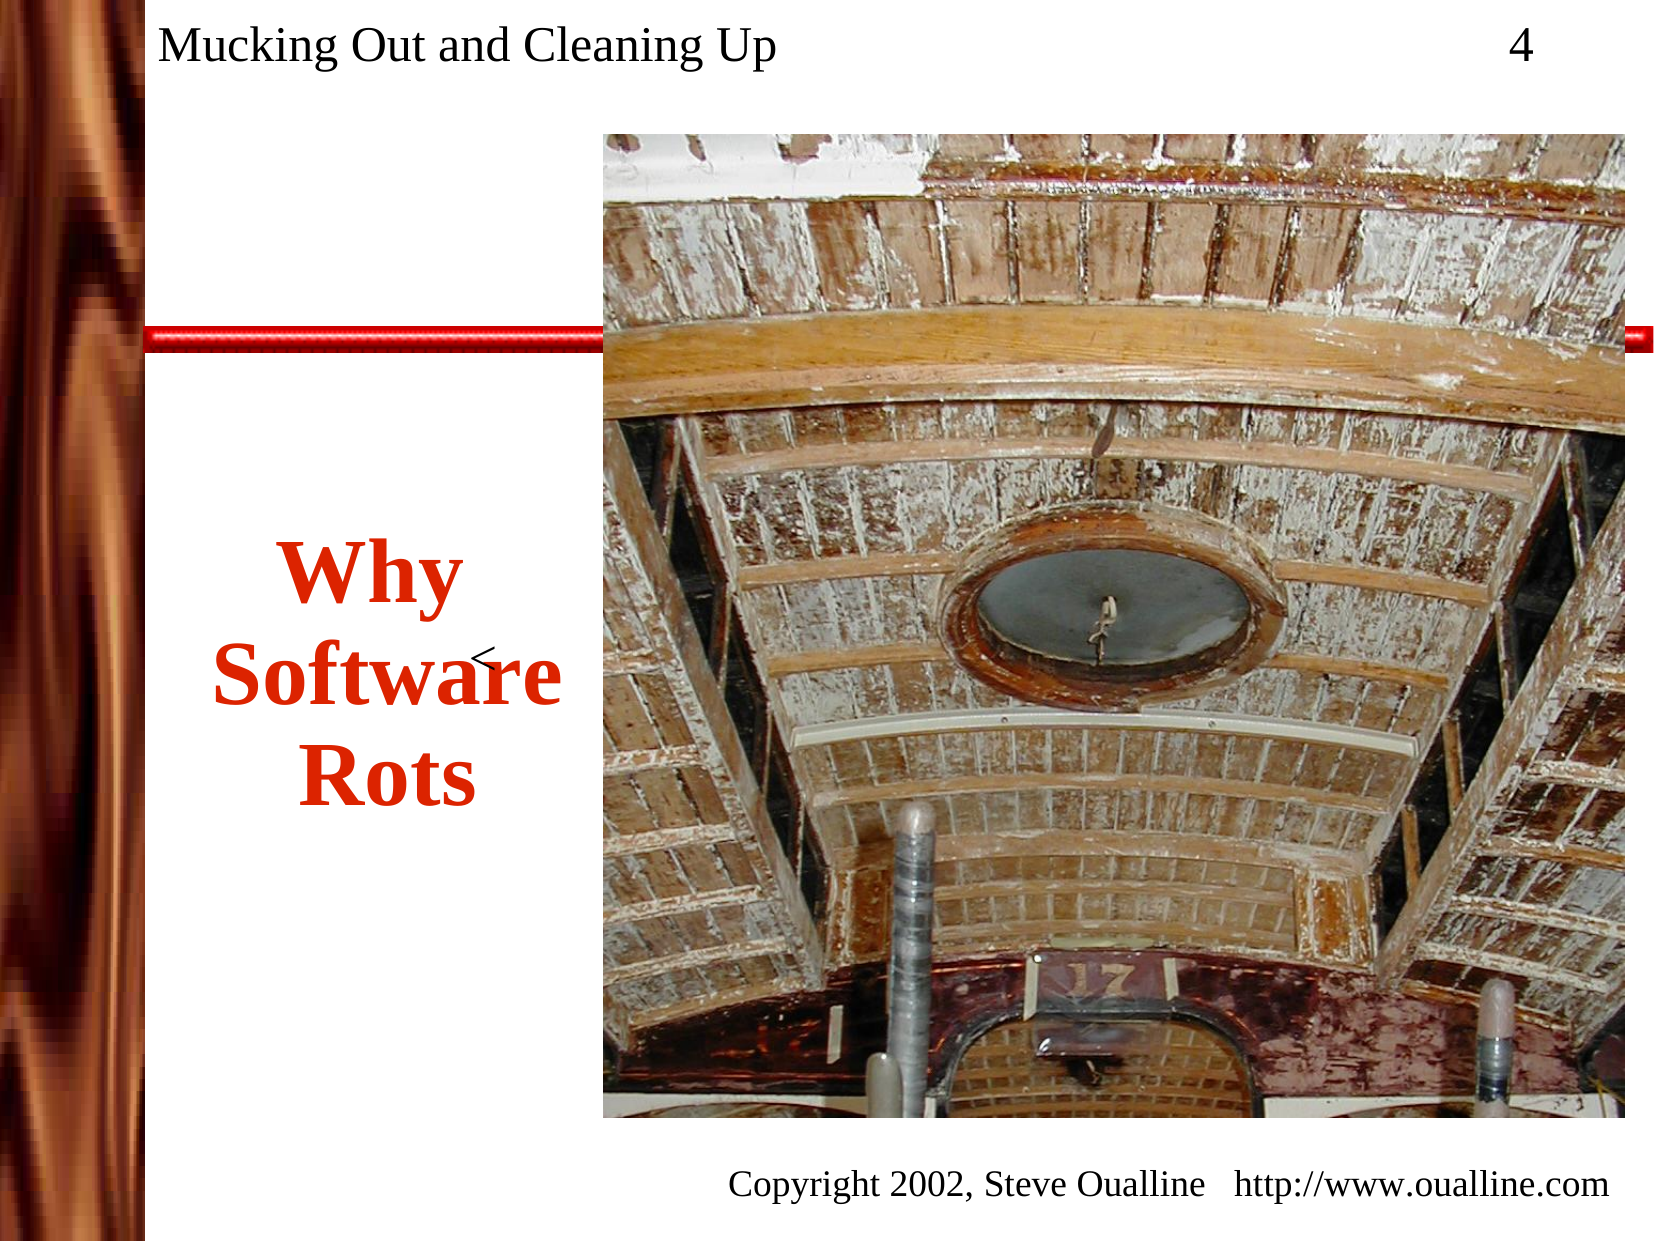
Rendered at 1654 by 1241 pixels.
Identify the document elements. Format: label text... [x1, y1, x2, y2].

title Why Software Rots [151, 405, 589, 941]
picture [0, 0, 1654, 1241]
